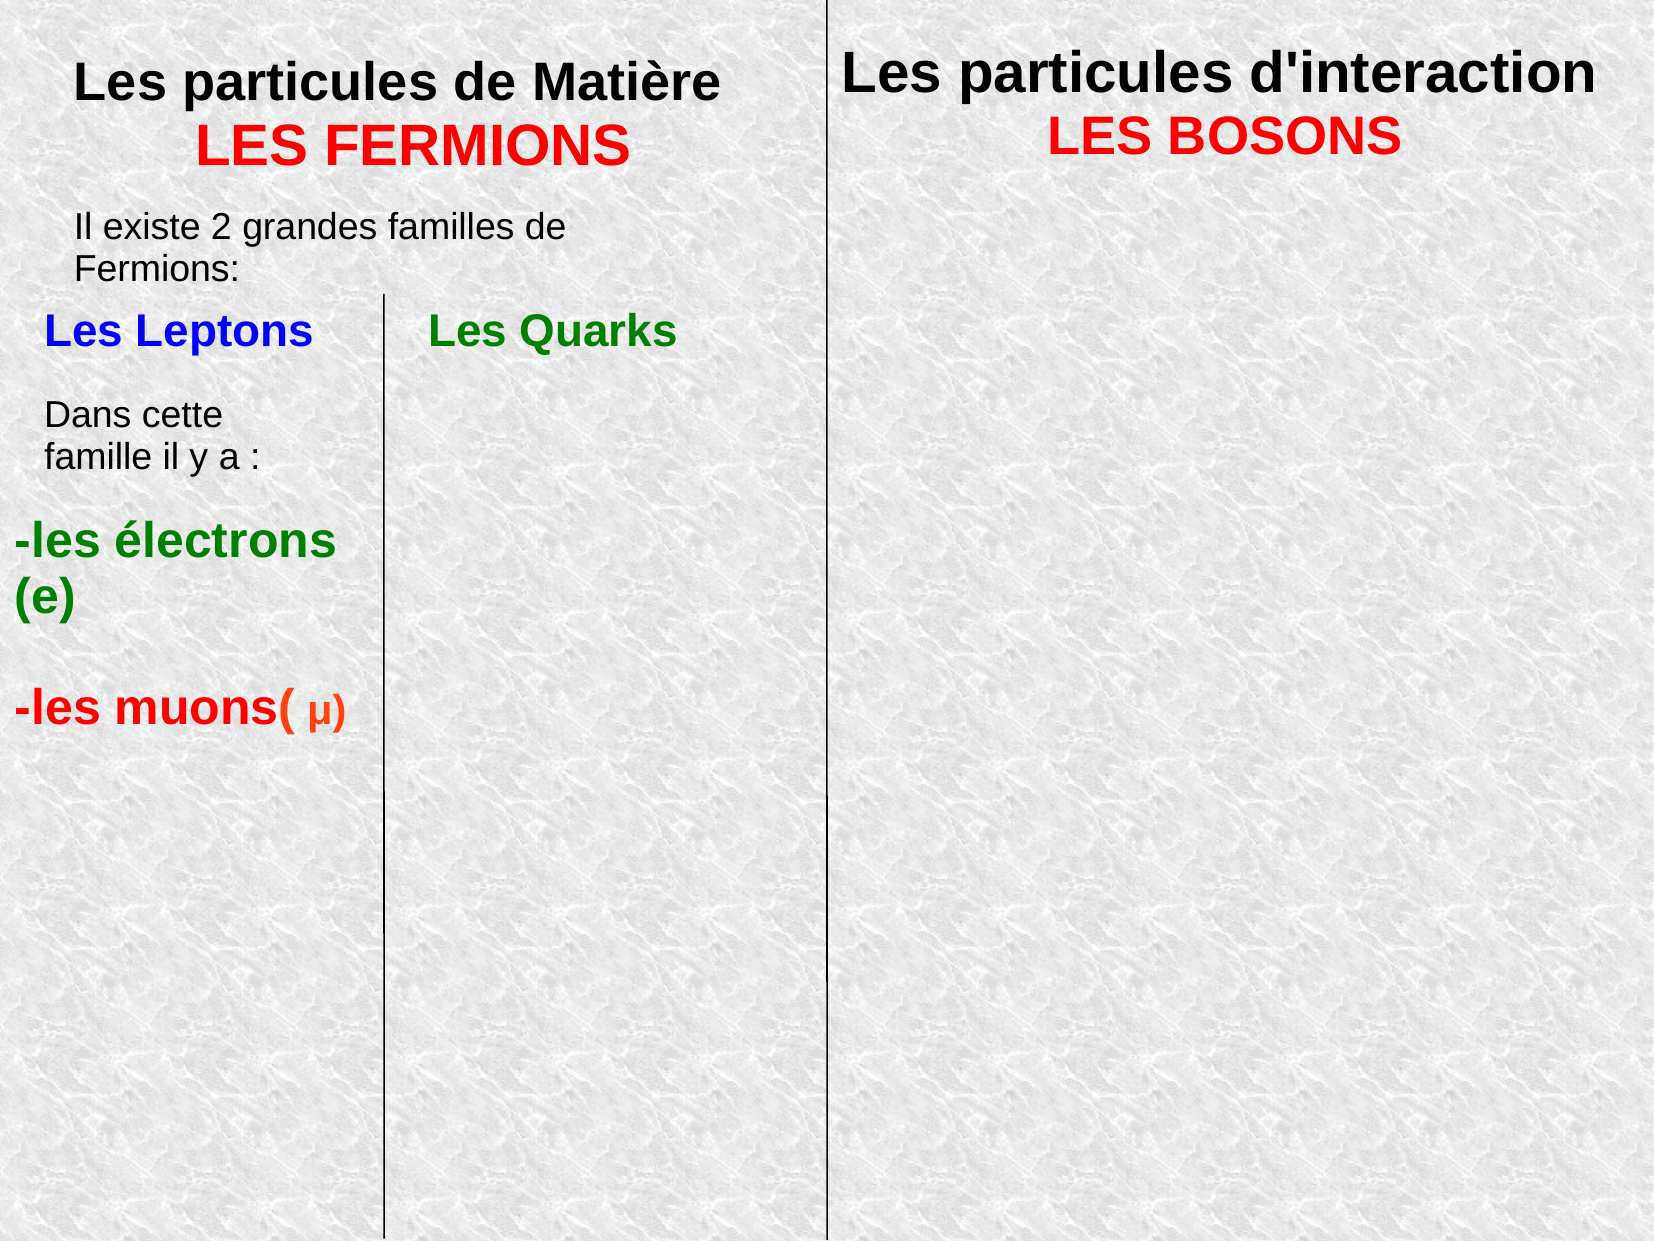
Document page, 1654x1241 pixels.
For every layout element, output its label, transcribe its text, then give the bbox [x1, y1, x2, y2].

text_box Les particules d'interaction LES BOSONS [826, 29, 1625, 173]
text_box Il existe 2 grandes familles de Fermions: [59, 196, 739, 296]
text_box -les électrons (e) -les muons( μ) [0, 502, 384, 1182]
text_box Les Quarks [413, 295, 798, 363]
picture [828, 0, 1654, 1241]
text_box Dans cette famille il y a : [29, 383, 355, 483]
picture [0, 0, 826, 1241]
text_box Les Leptons [29, 295, 355, 363]
text_box Les particules de Matière LES FERMIONS [59, 41, 768, 185]
